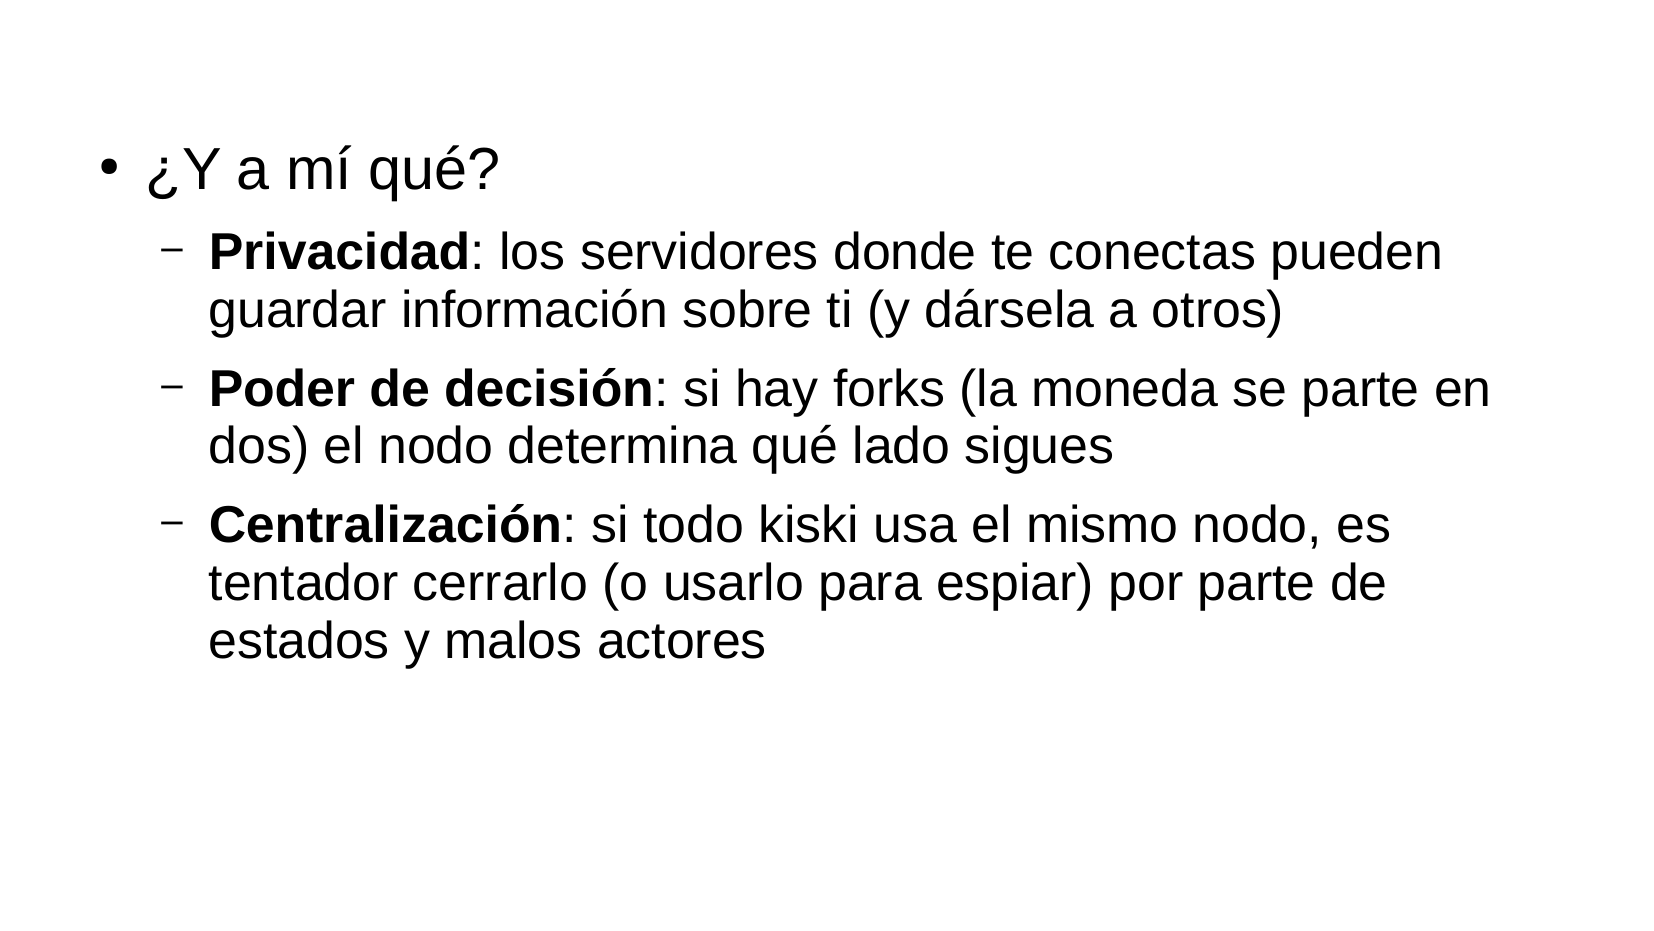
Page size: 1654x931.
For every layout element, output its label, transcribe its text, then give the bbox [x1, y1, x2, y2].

list ¿Y a mí qué? Privacidad: los servidores donde te conectas pueden guardar información sobre ti (y dársela a otros) Poder de decisión: si hay forks (la moneda se parte en dos) el nodo determina qué lado sigues Centralización: si todo kiski usa el mismo nodo, es tentador cerrarlo (o usarlo para espiar) por parte de estados y malos actores [82, 135, 1571, 676]
